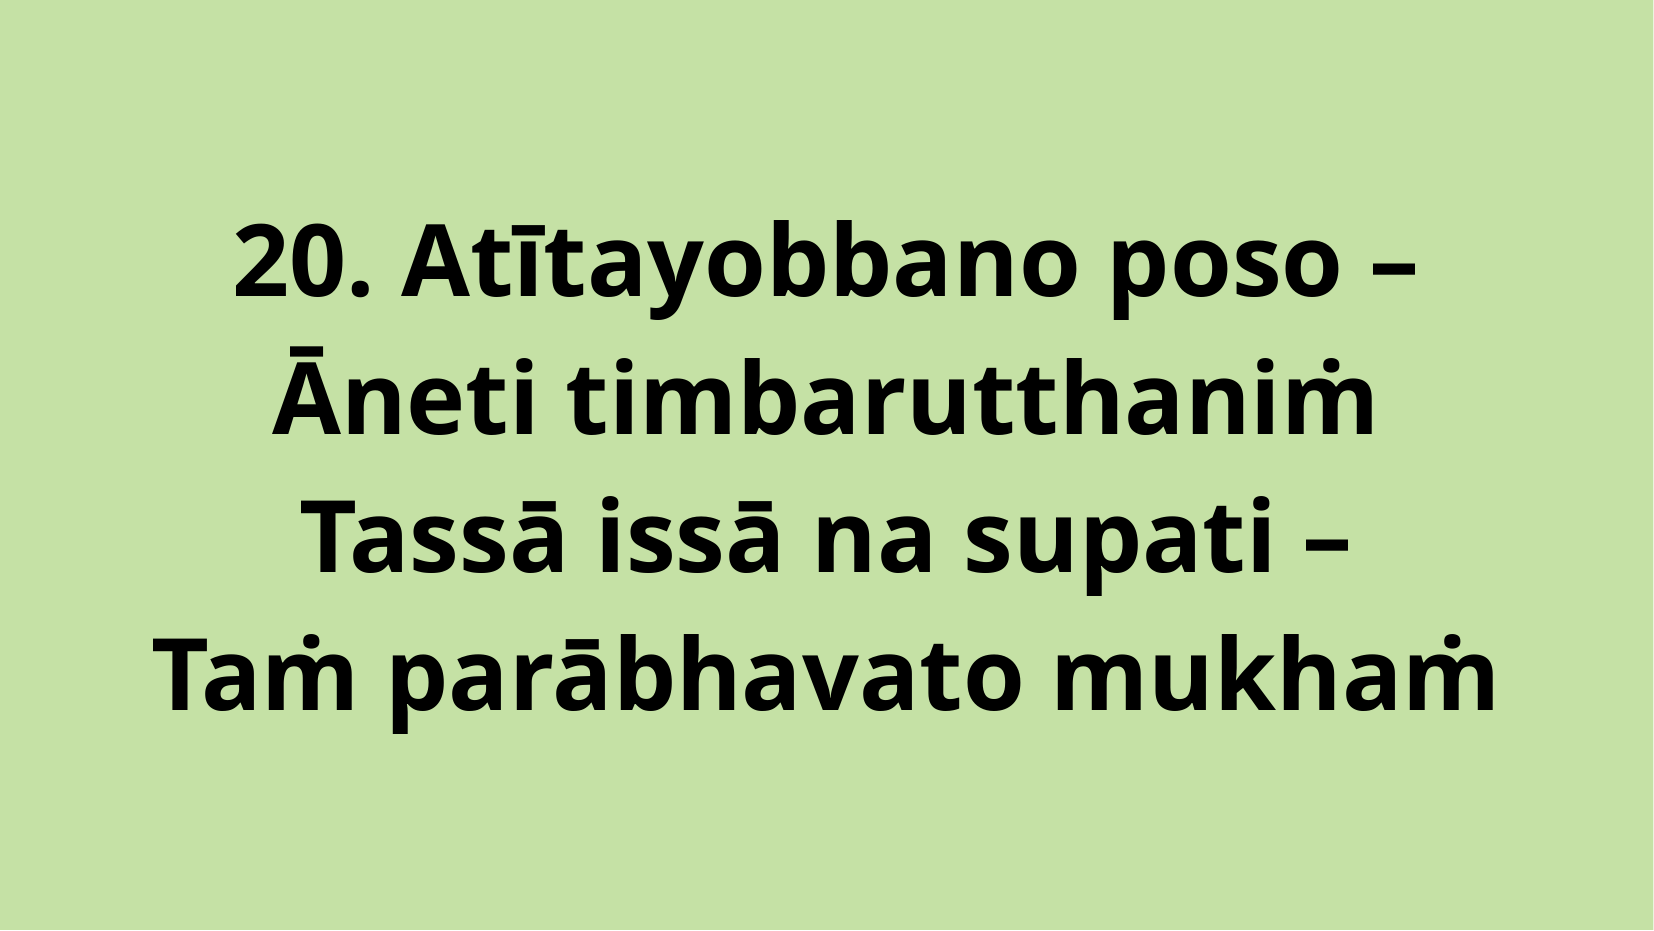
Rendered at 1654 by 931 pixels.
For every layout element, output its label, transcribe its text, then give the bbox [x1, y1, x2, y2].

subtitle 20. Atītayobbano poso – Āneti timbarutthaniṁ Tassā issā na supati – Taṁ parābhavato mukhaṁ [82, 0, 1571, 931]
